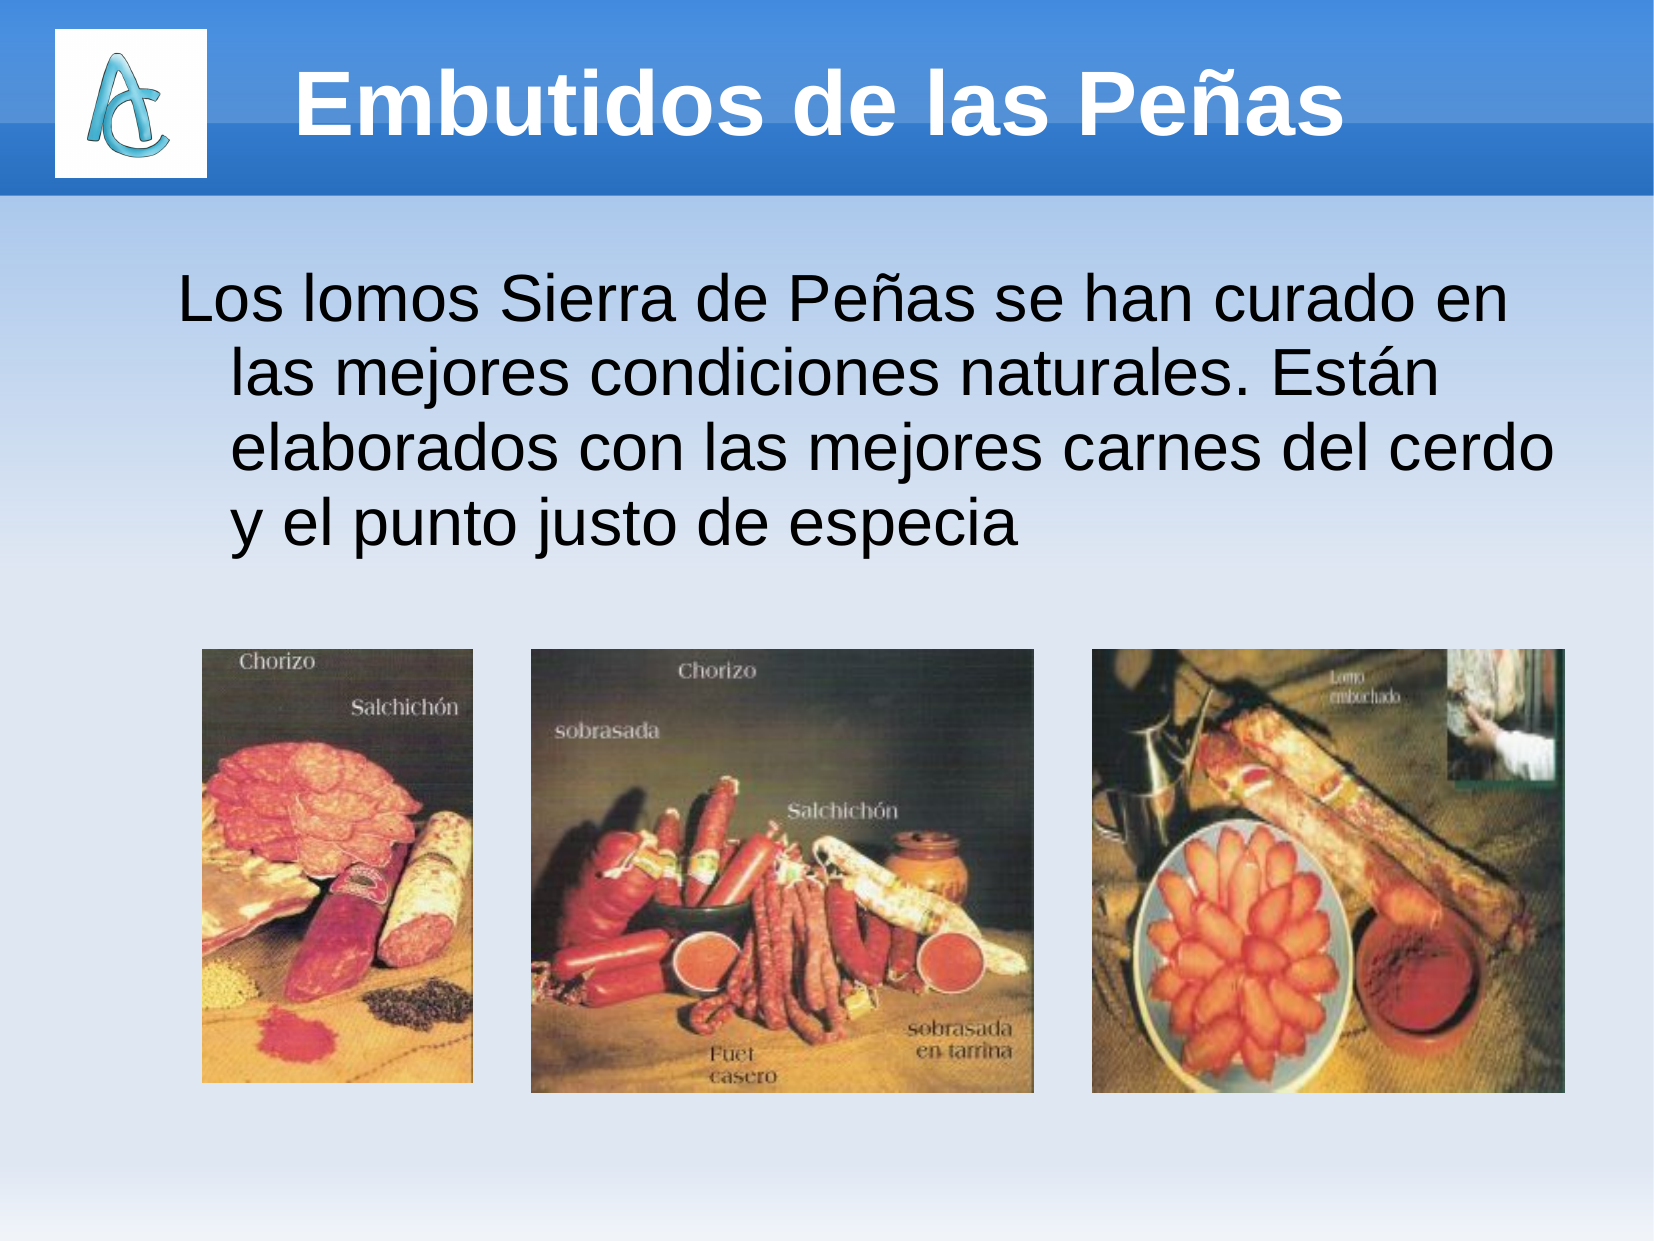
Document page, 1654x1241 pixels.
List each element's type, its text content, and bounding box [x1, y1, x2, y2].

picture [0, 0, 1654, 1241]
title Embutidos de las Peñas [76, 0, 1565, 208]
list Los lomos Sierra de Peñas se han curado en las mejores condiciones naturales. Están elaborados con las mejores carnes del cerdo y el punto justo de especia [88, 260, 1577, 591]
